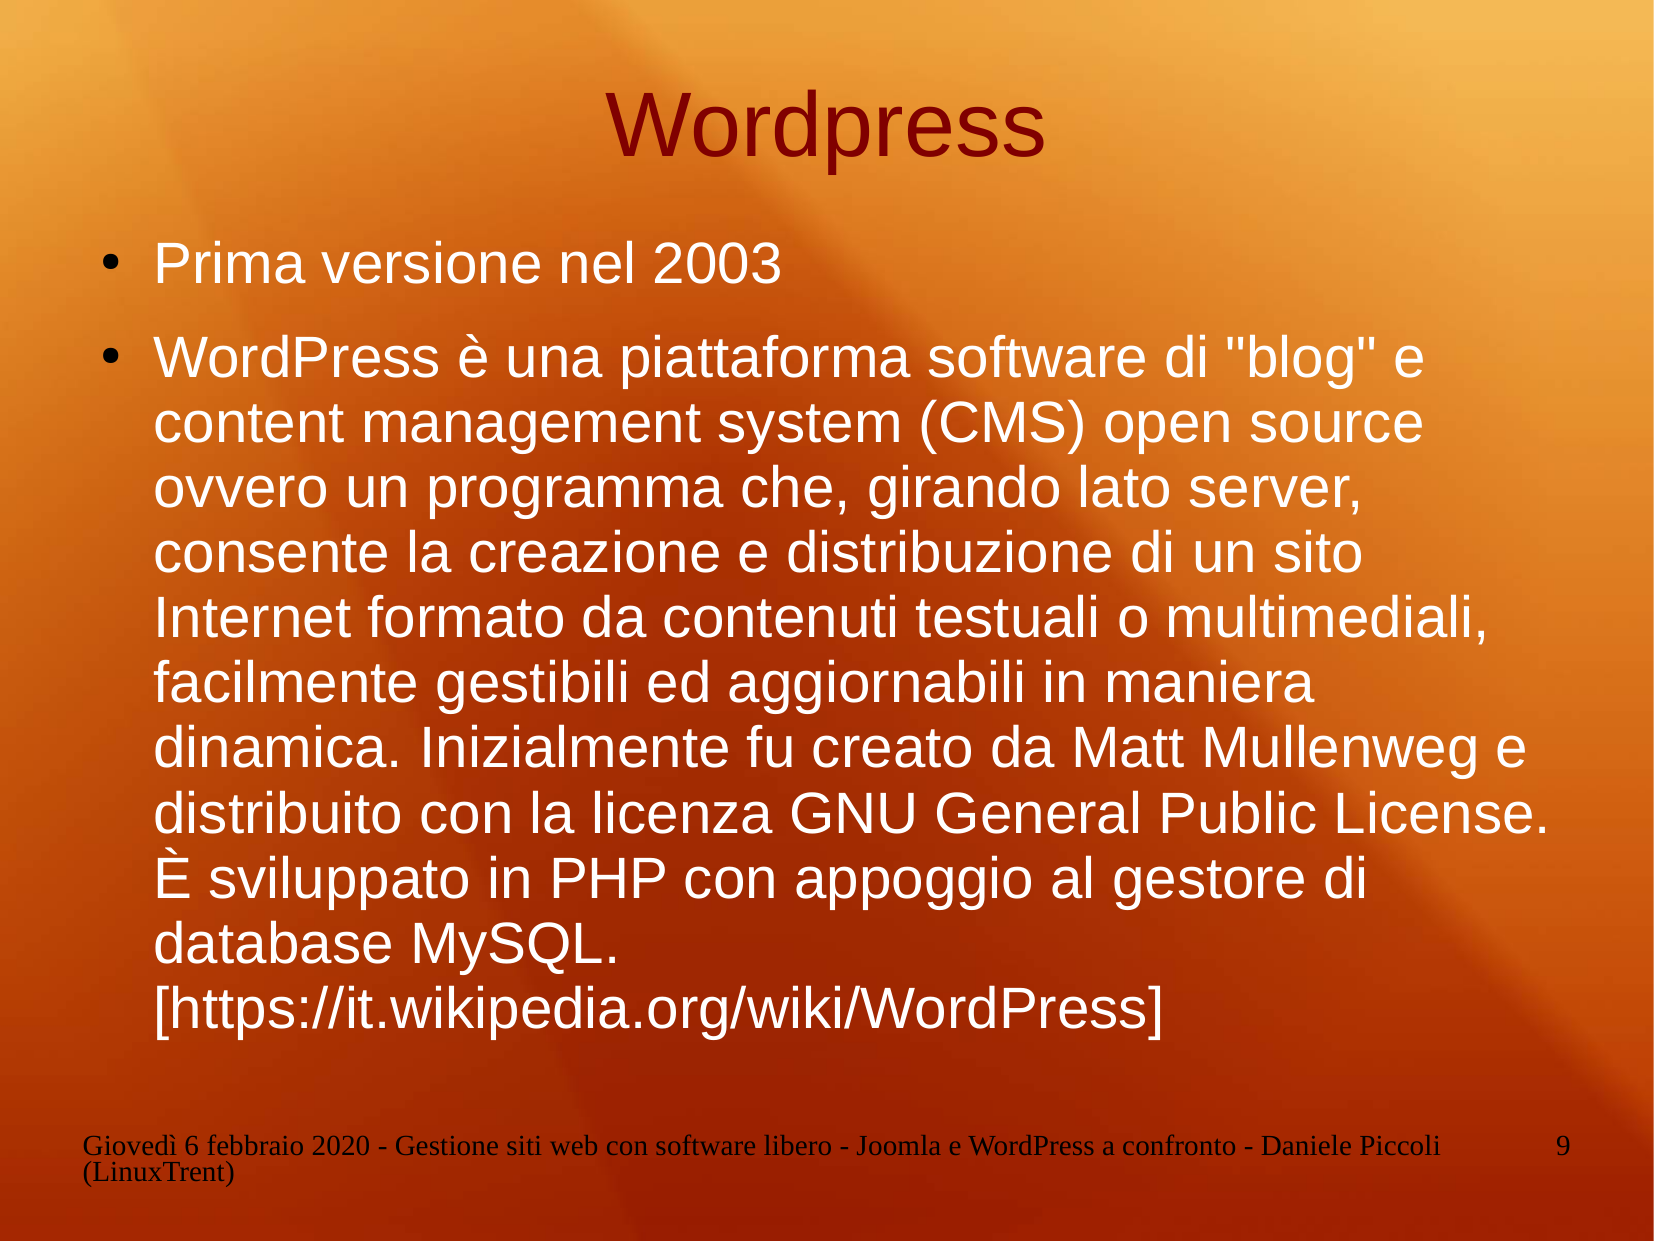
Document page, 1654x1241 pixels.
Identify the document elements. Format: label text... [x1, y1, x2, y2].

title Wordpress [82, 49, 1571, 201]
picture [0, 0, 1654, 1241]
list Prima versione nel 2003 WordPress è una piattaforma software di "blog" e content management system (CMS) open source ovvero un programma che, girando lato server, consente la creazione e distribuzione di un sito Internet formato da contenuti testuali o multimediali, facilmente gestibili ed aggiornabili in maniera dinamica. Inizialmente fu creato da Matt Mullenweg e distribuito con la licenza GNU General Public License. È sviluppato in PHP con appoggio al gestore di database MySQL. [https://it.wikipedia.org/wiki/WordPress] [82, 230, 1571, 1041]
